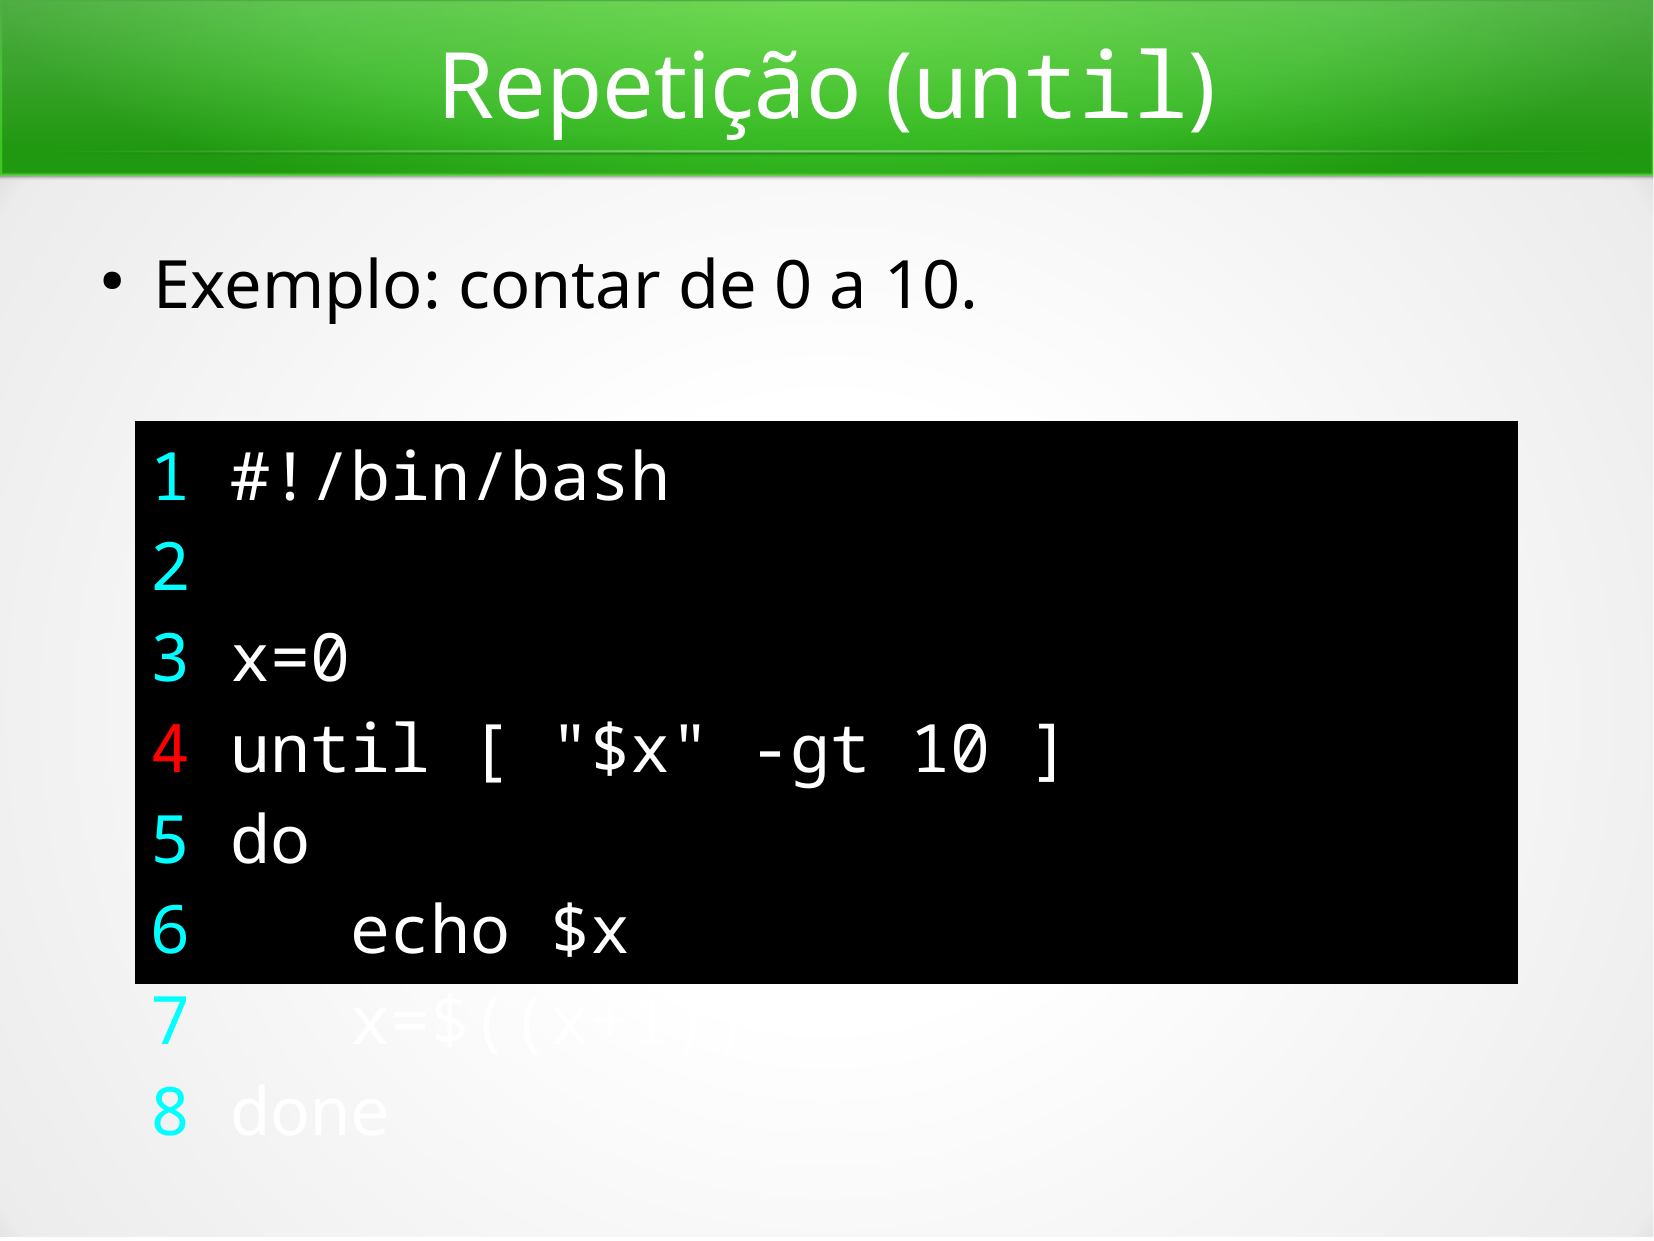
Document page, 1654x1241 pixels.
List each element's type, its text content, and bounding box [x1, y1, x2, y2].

text_box 1 #!/bin/bash 2 3 x=0 4 until [ "$x" -gt 10 ] 5 do 6 echo $x 7 x=$((x+1)) 8 done [135, 421, 1518, 984]
title Repetição (until) [82, 11, 1571, 154]
picture [0, 0, 1654, 1237]
list Exemplo: contar de 0 a 10. [82, 237, 1571, 390]
